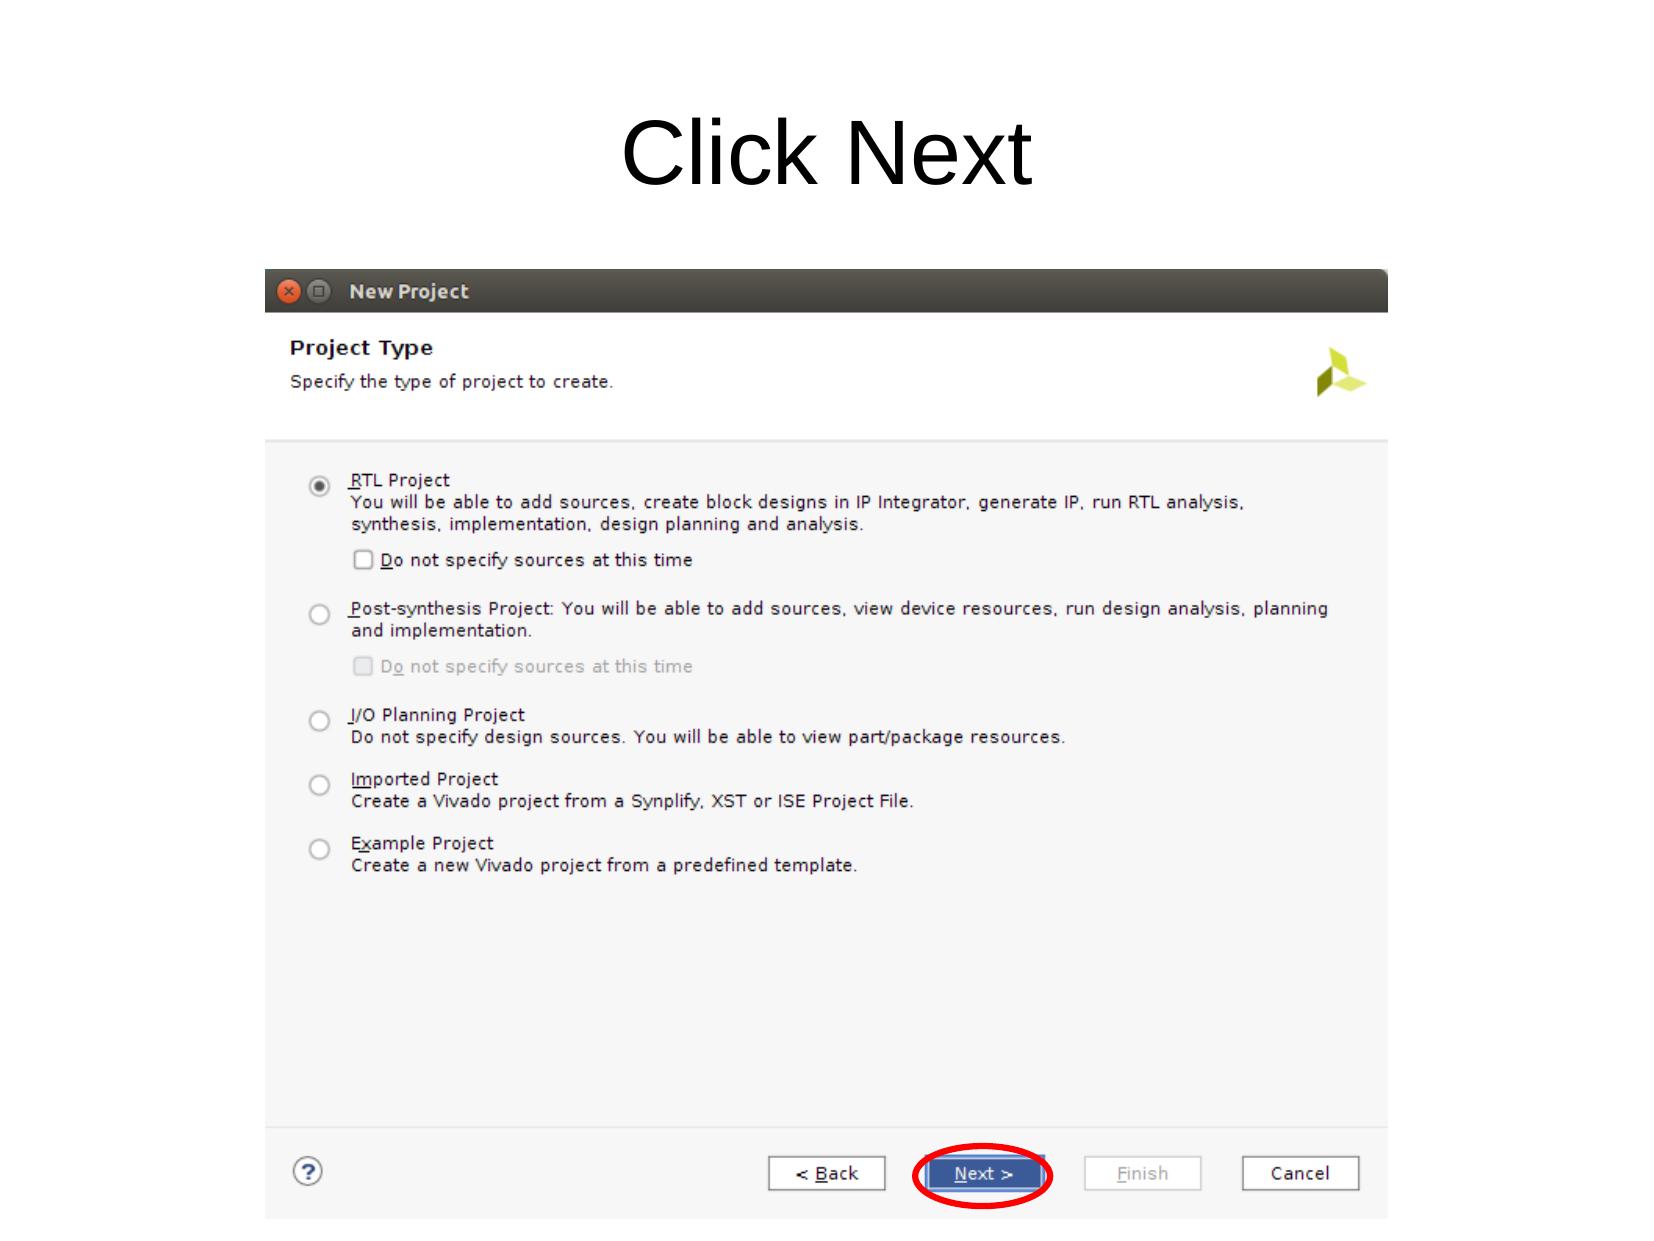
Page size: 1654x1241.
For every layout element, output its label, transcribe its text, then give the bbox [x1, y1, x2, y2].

title Click Next [82, 49, 1571, 257]
picture [265, 269, 1388, 1219]
